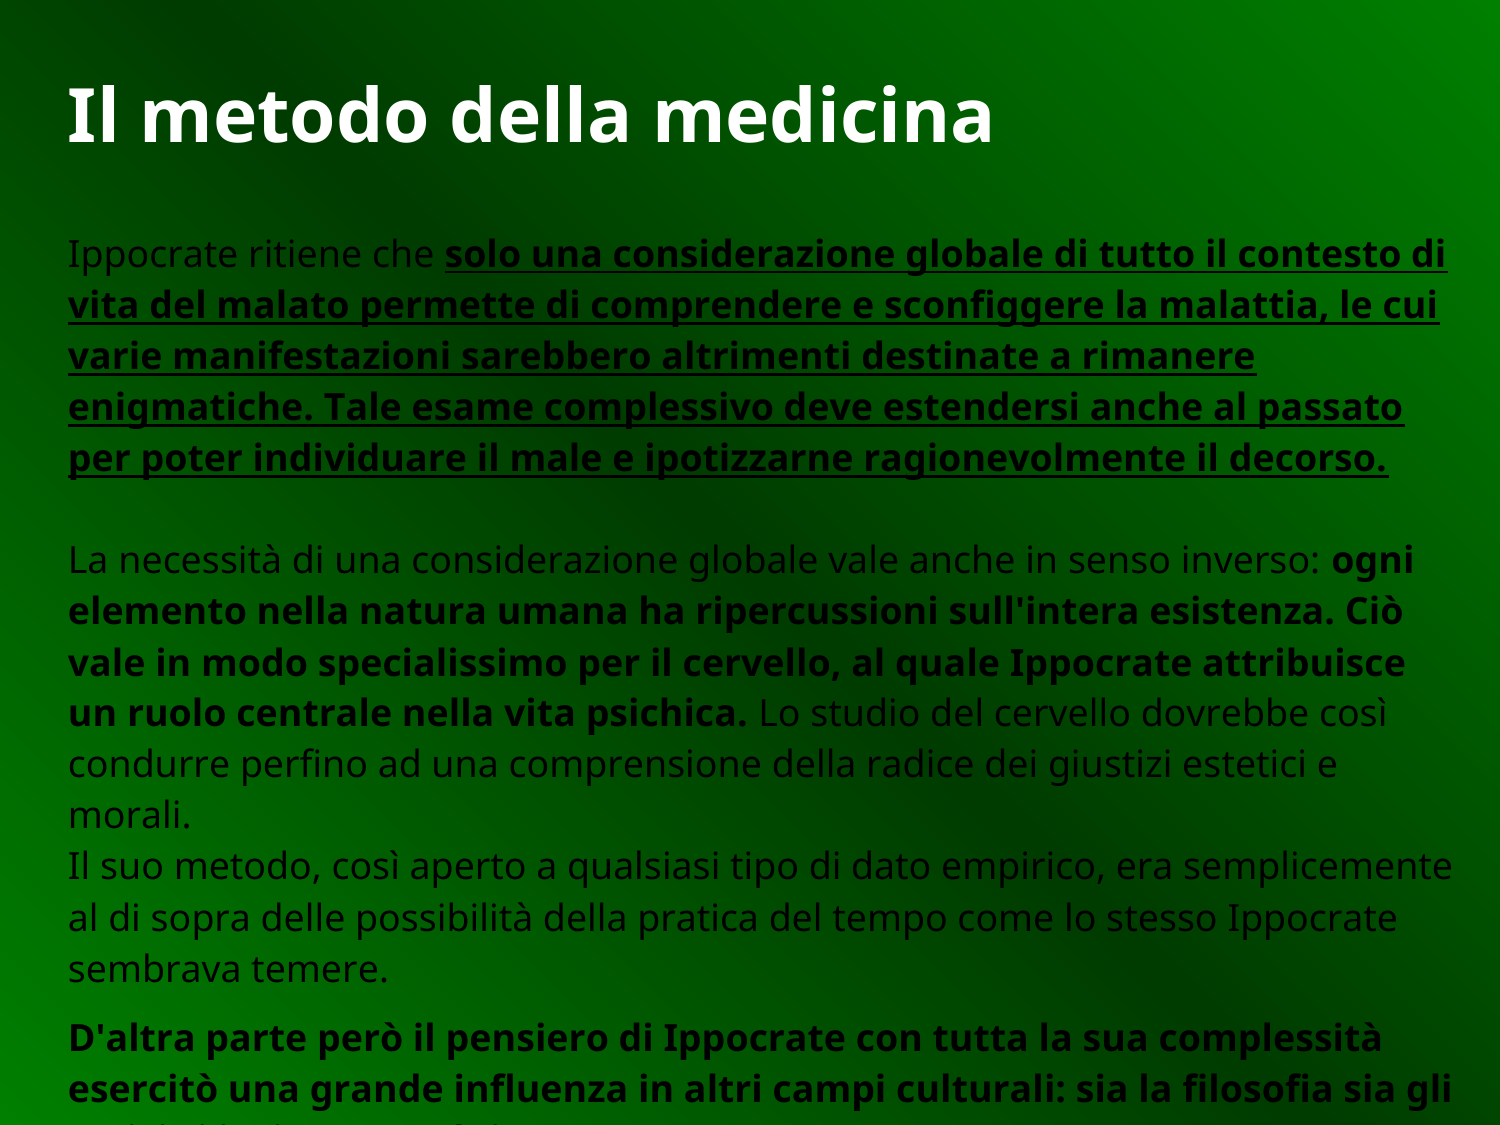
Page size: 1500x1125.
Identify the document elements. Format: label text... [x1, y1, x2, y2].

text_box Il metodo della medicina Ippocrate ritiene che solo una considerazione globale di tutto il contesto di vita del malato permette di comprendere e sconfiggere la malattia, le cui varie manifestazioni sarebbero altrimenti destinate a rimanere enigmatiche. Tale esame complessivo deve estendersi anche al passato per poter individuare il male e ipotizzarne ragionevolmente il decorso. La necessità di una considerazione globale vale anche in senso inverso: ogni elemento nella natura umana ha ripercussioni sull'intera esistenza. Ciò vale in modo specialissimo per il cervello, al quale Ippocrate attribuisce un ruolo centrale nella vita psichica. Lo studio del cervello dovrebbe così condurre perfino ad una comprensione della radice dei giustizi estetici e morali. Il suo metodo, così aperto a qualsiasi tipo di dato empirico, era semplicemente al di sopra delle possibilità della pratica del tempo come lo stesso Ippocrate sembrava temere. D'altra parte però il pensiero di Ippocrate con tutta la sua complessità esercitò una grande influenza in altri campi culturali: sia la filosofia sia gli stoici si ispirarono a lui. [53, 54, 1471, 1125]
